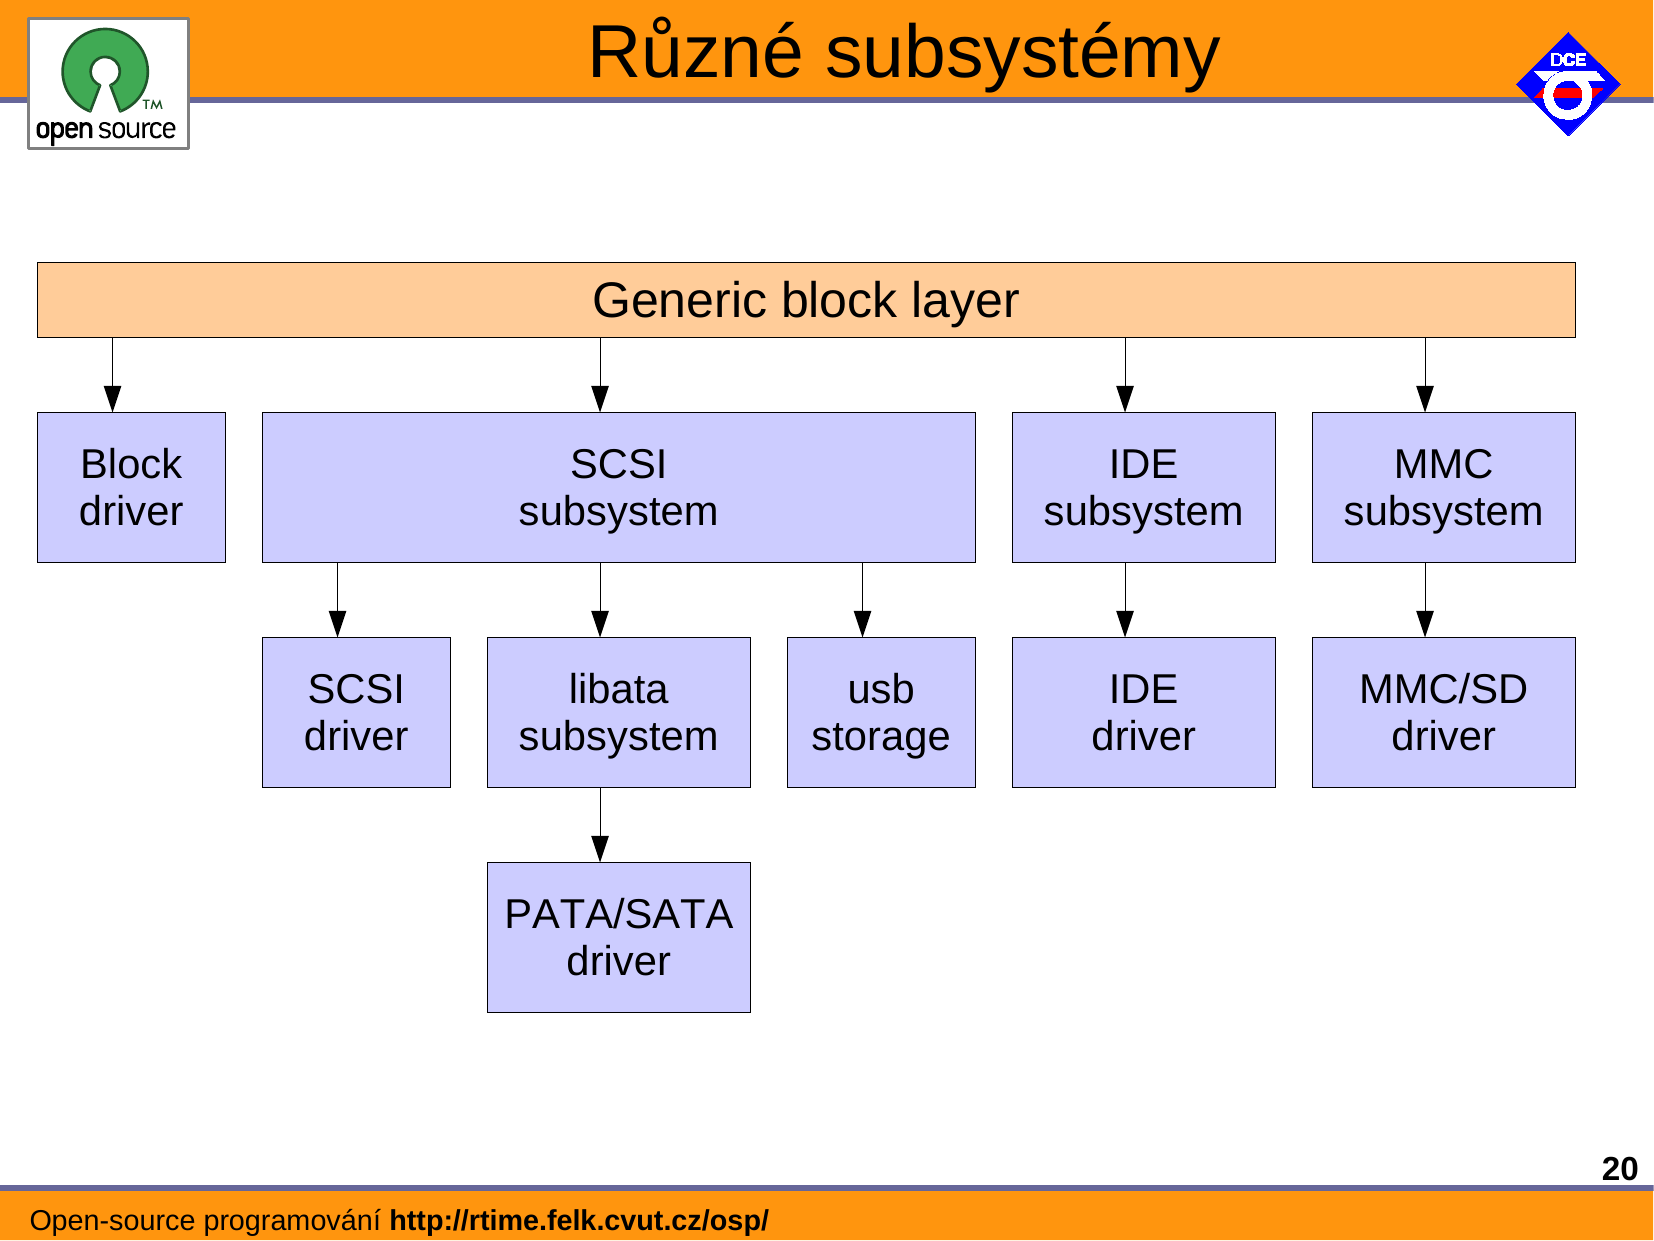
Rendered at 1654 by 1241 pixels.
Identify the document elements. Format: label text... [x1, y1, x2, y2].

text_box usb storage [787, 637, 976, 788]
text_box SCSI subsystem [262, 412, 976, 563]
text_box MMC/SD driver [1312, 637, 1576, 788]
text_box IDE driver [1012, 637, 1276, 788]
text_box Generic block layer [37, 262, 1576, 338]
text_box Block driver [37, 412, 226, 563]
text_box MMC subsystem [1312, 412, 1576, 563]
text_box PATA/SATA driver [487, 862, 751, 1013]
title Různé subsystémy [178, 4, 1631, 98]
text_box IDE subsystem [1012, 412, 1276, 563]
text_box libata subsystem [487, 637, 751, 788]
text_box SCSI driver [262, 637, 451, 788]
